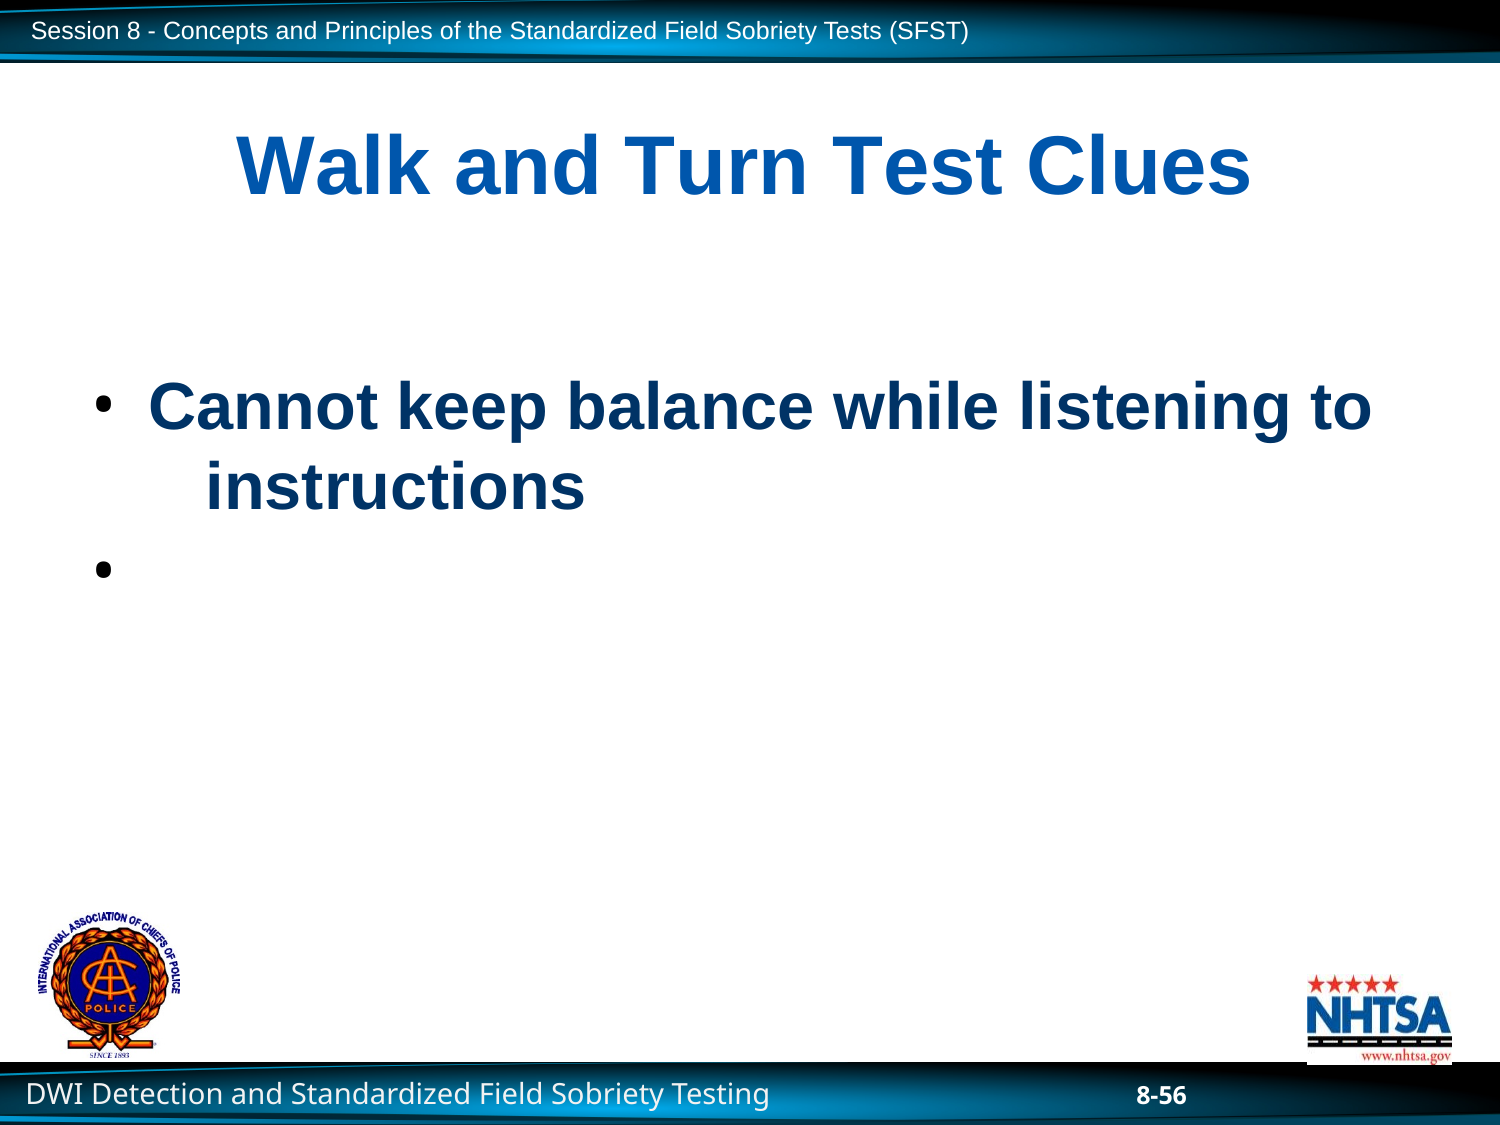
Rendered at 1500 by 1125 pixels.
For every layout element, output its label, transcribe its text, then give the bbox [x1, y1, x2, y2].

title Walk and Turn Test Clues [85, 111, 1406, 207]
text_box 8-56 [1121, 1067, 1471, 1125]
list Cannot keep balance while listening to instructions [91, 363, 1409, 704]
